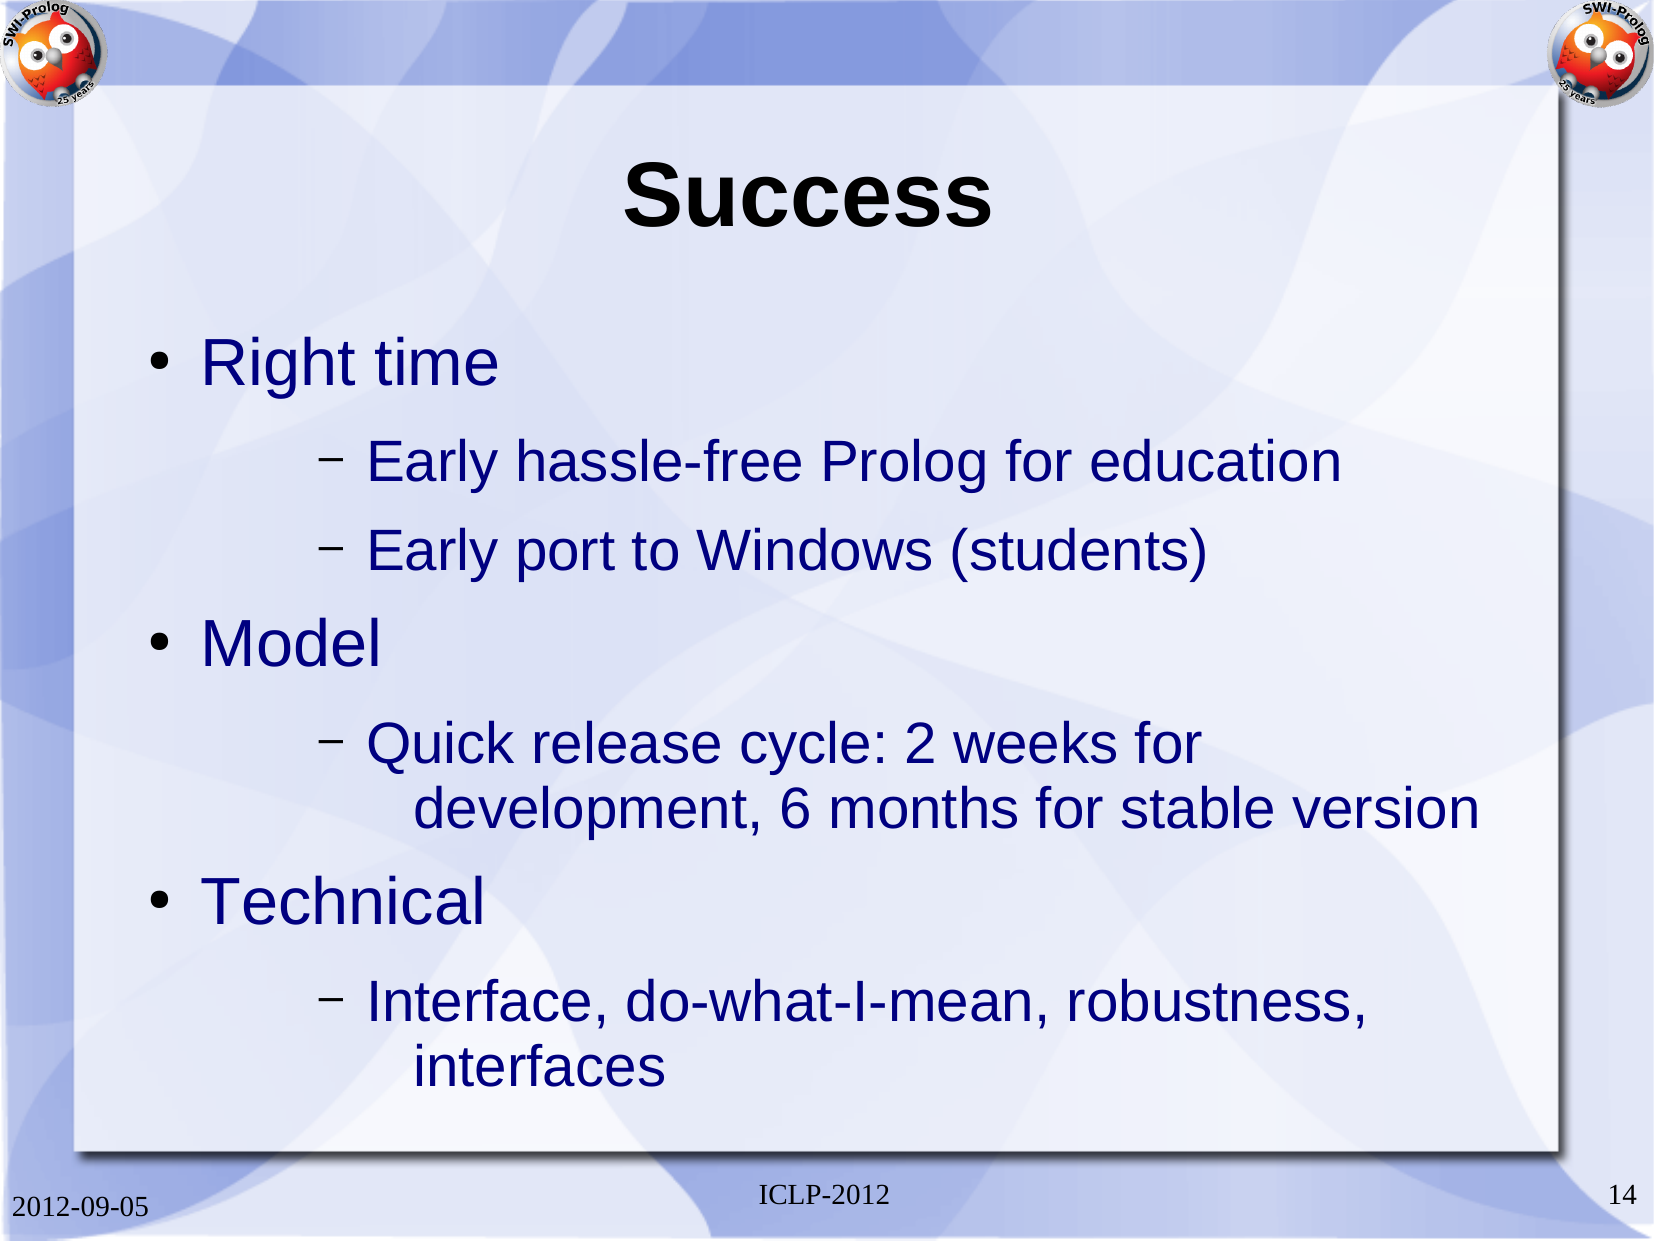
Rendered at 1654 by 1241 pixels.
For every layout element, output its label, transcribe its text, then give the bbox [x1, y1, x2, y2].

picture [0, 0, 1654, 1241]
list Right time Early hassle-free Prolog for education Early port to Windows (students) Model Quick release cycle: 2 weeks for development, 6 months for stable version Technical Interface, do-what-I-mean, robustness, interfaces [129, 324, 1489, 1099]
title Success [82, 90, 1536, 298]
